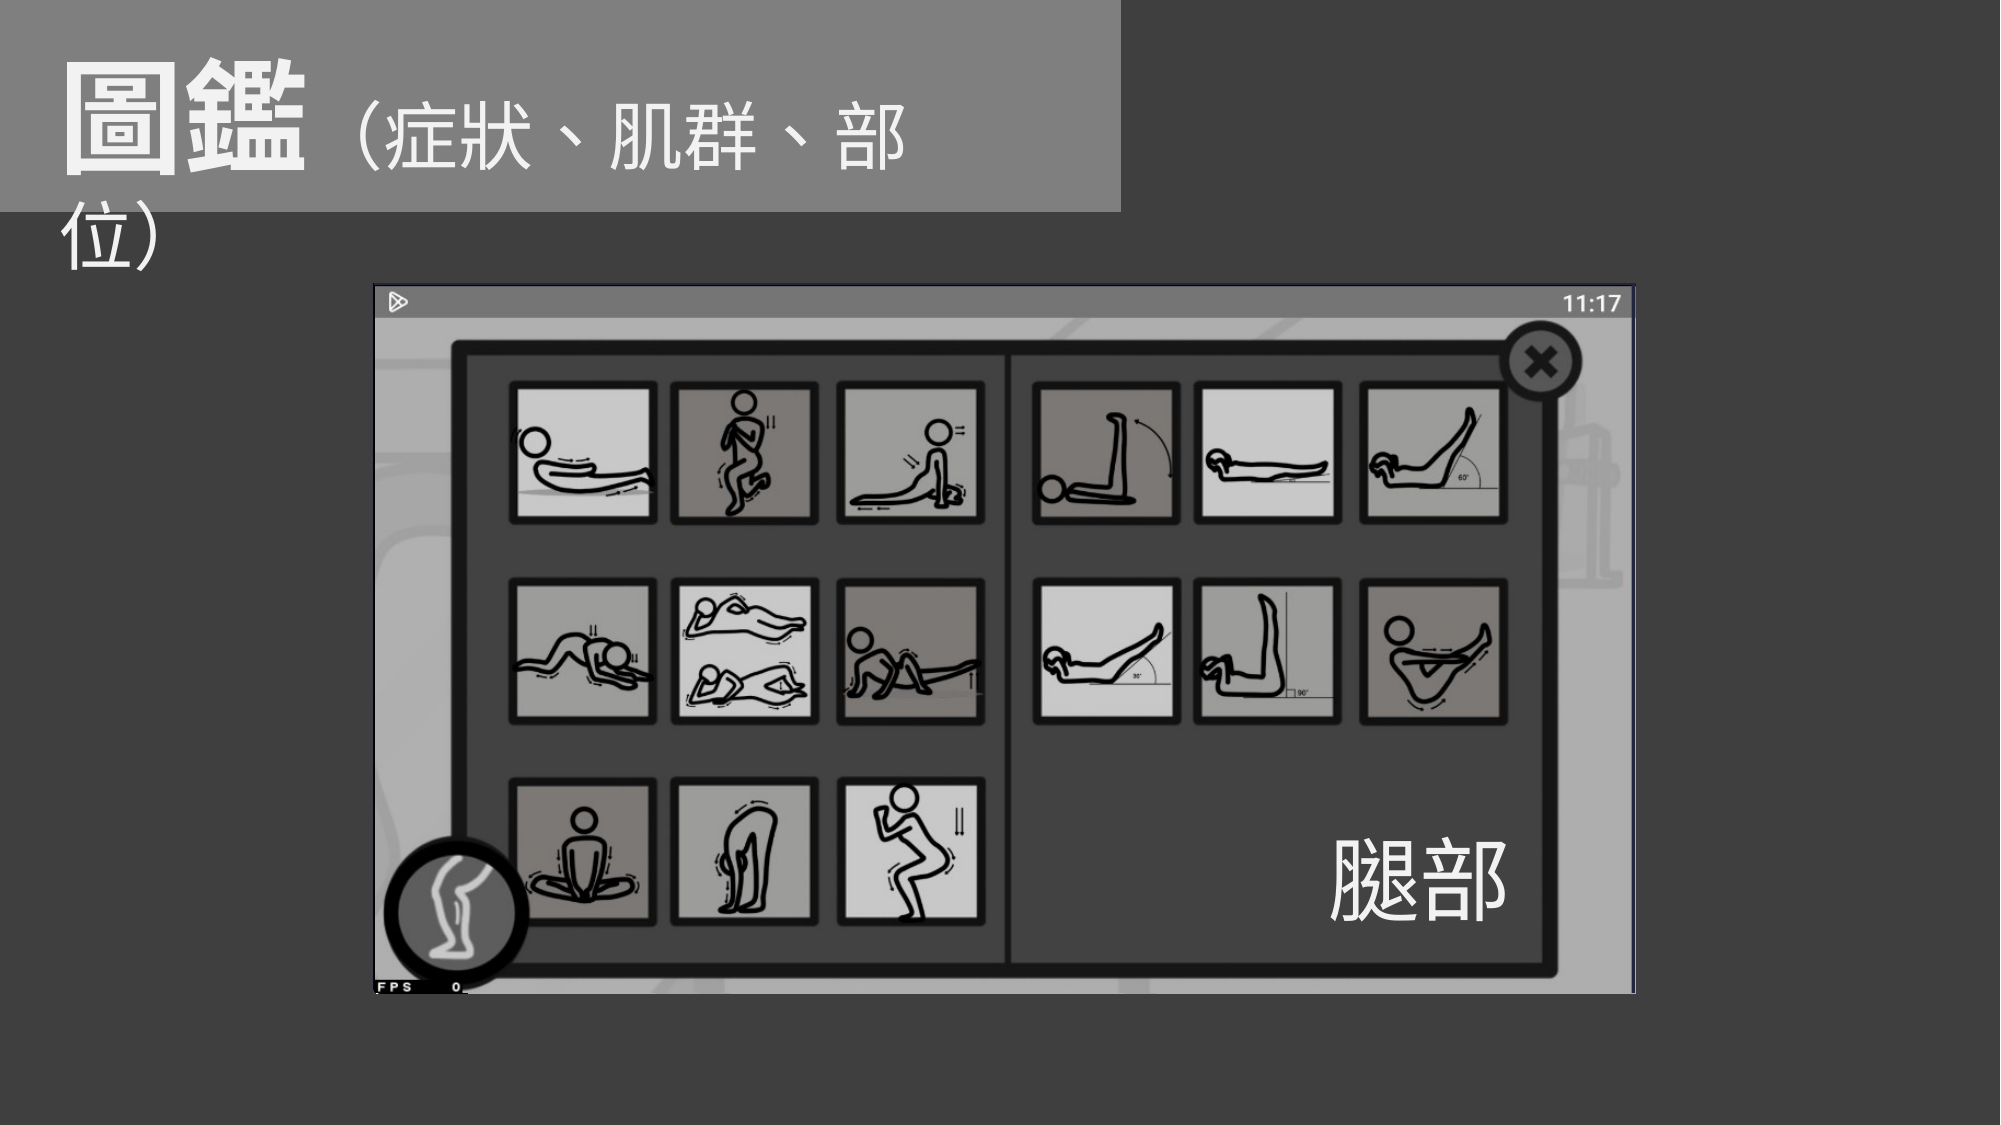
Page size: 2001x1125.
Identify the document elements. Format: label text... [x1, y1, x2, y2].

text_box [0, 0, 1121, 212]
text_box 腿部 [1293, 815, 1547, 942]
text_box 圖鑑（症狀、肌群、部位） [43, 31, 1069, 199]
picture [372, 283, 1636, 994]
